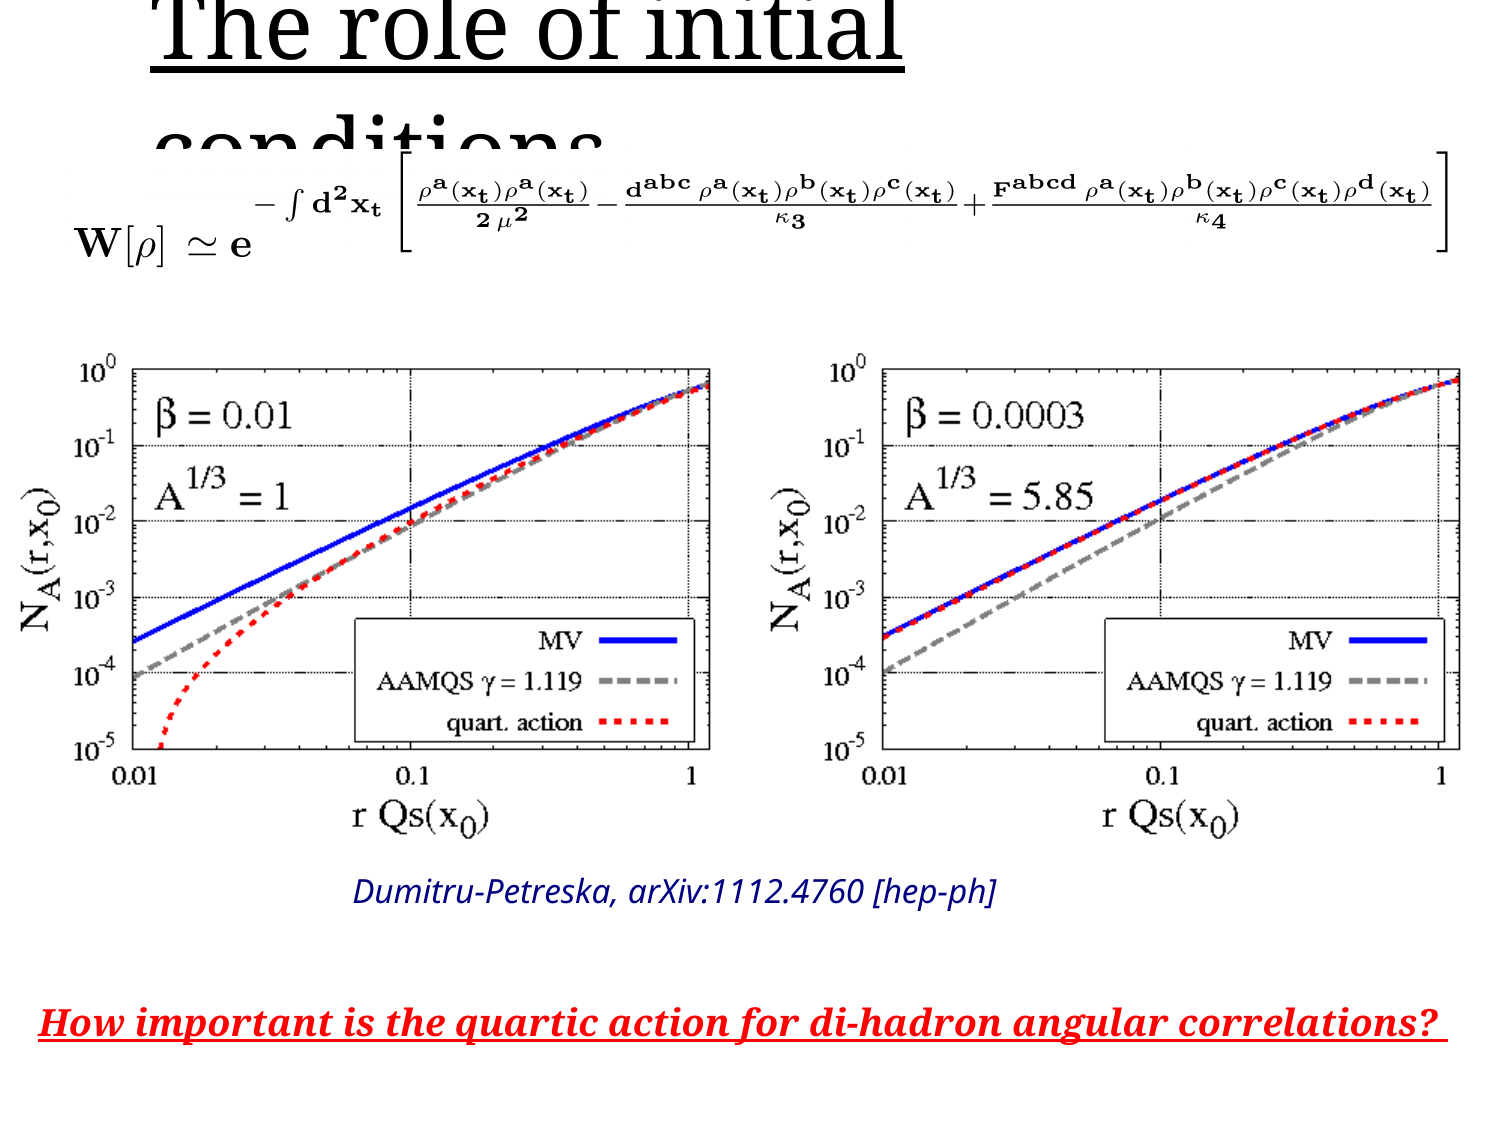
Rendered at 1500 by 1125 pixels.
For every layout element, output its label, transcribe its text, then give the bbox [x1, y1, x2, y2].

title The role of initial conditions [150, 0, 1313, 149]
text_box How important is the quartic action for di-hadron angular correlations? [23, 991, 1487, 1052]
picture [70, 149, 1463, 271]
text_box Dumitru-Petreska, arXiv:1112.4760 [hep-ph] [337, 863, 1088, 928]
picture [0, 337, 1500, 863]
